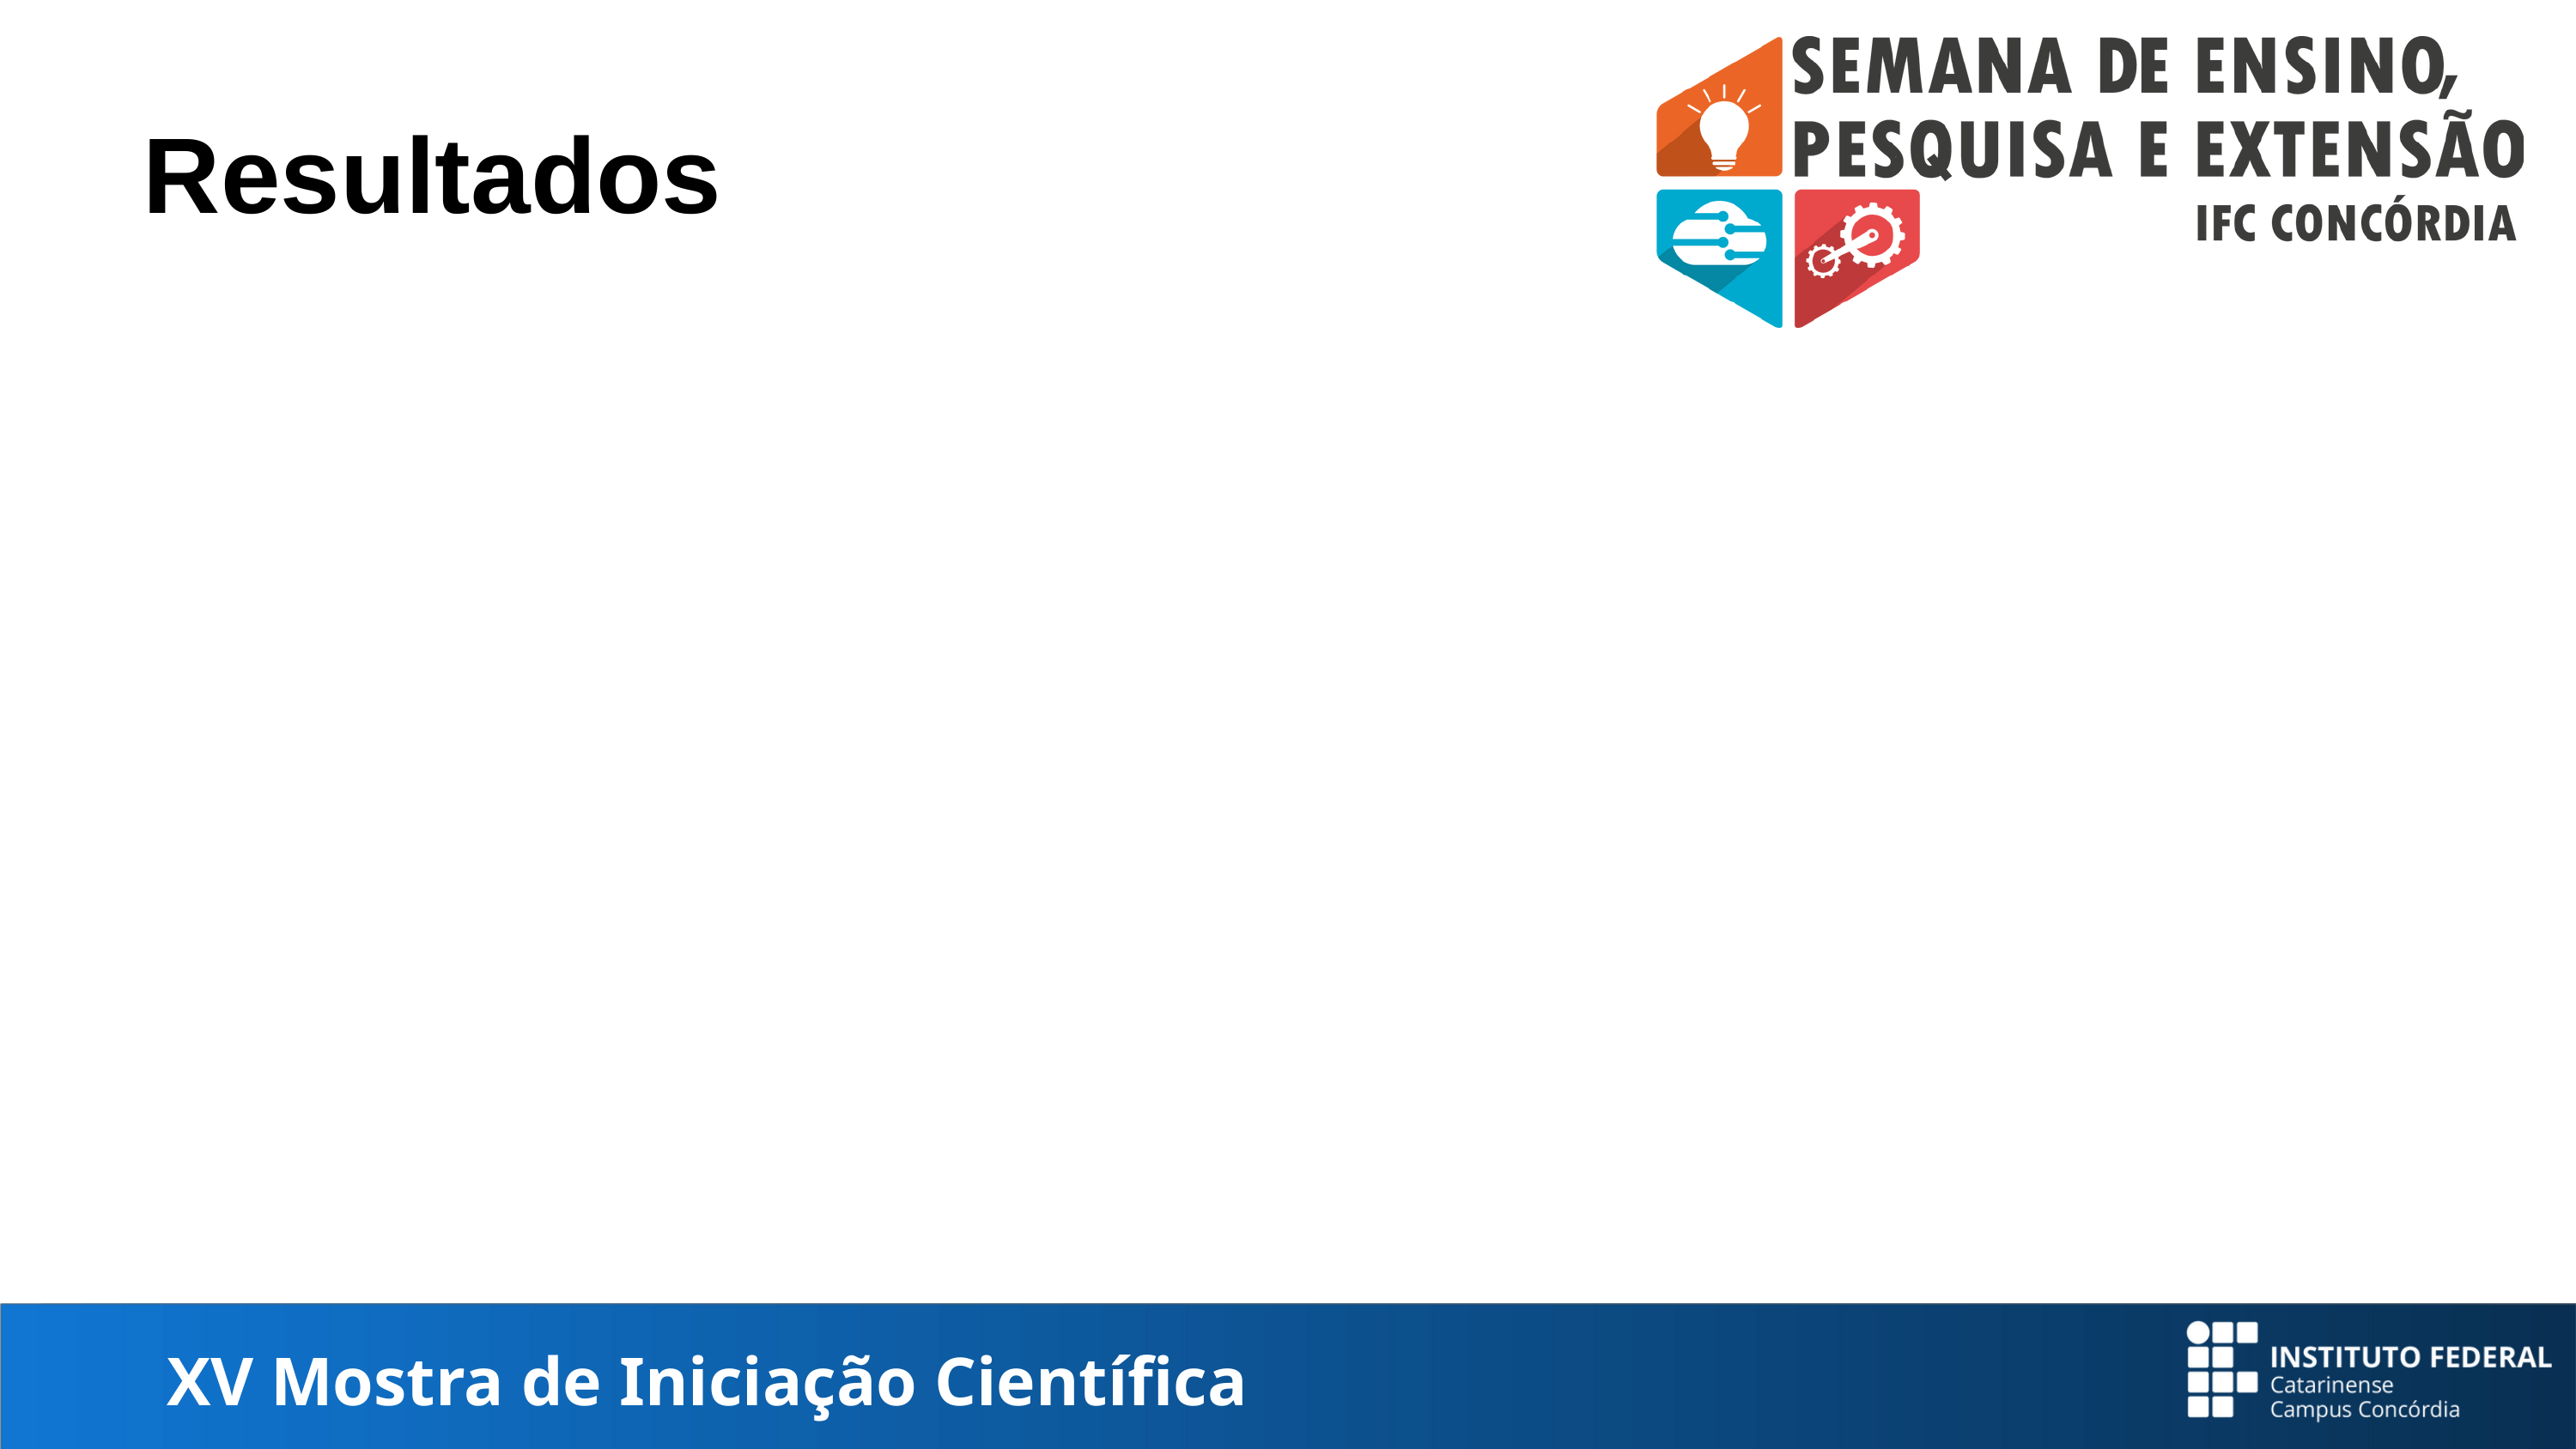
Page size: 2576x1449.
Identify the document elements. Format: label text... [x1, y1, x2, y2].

text_box [0, 1300, 2576, 1449]
text_box Resultados [143, 54, 781, 235]
text_box [1656, 36, 2524, 328]
text_box XV Mostra de Iniciação Científica [46, 1326, 1370, 1420]
